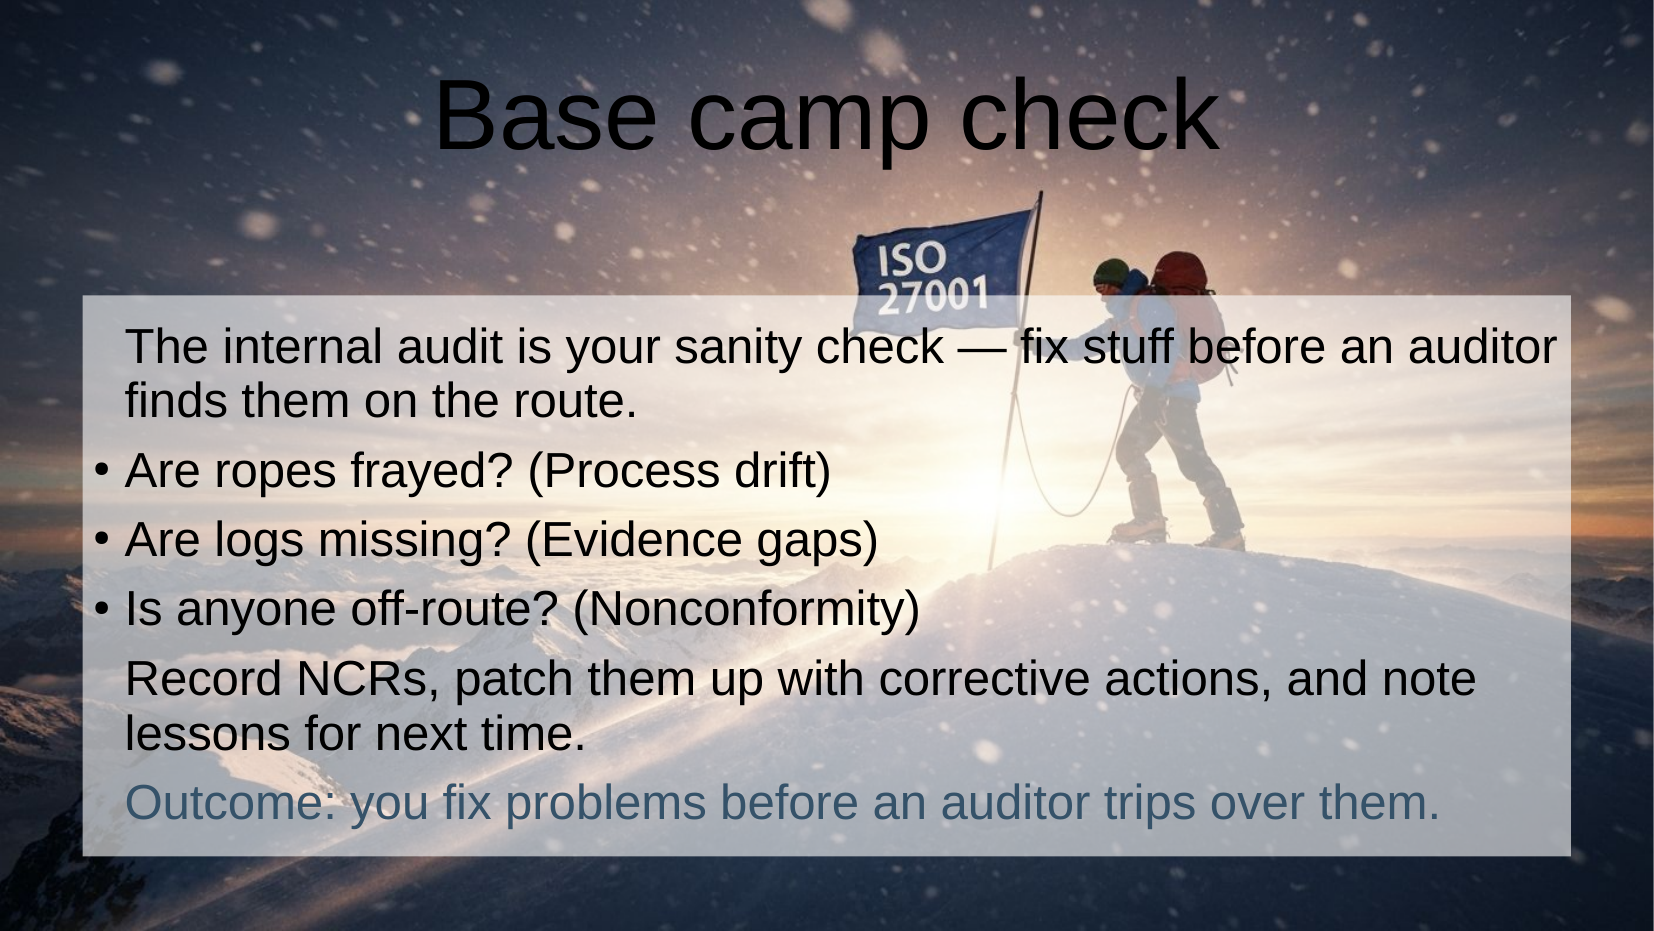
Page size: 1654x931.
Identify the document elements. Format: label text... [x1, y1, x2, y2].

title Base camp check [82, 37, 1571, 193]
list The internal audit is your sanity check — fix stuff before an auditor finds them on the route. Are ropes frayed? (Process drift) Are logs missing? (Evidence gaps) Is anyone off-route? (Nonconformity) Record NCRs, patch them up with corrective actions, and note lessons for next time. Outcome: you fix problems before an auditor trips over them. [82, 295, 1571, 857]
picture [0, 0, 1654, 931]
